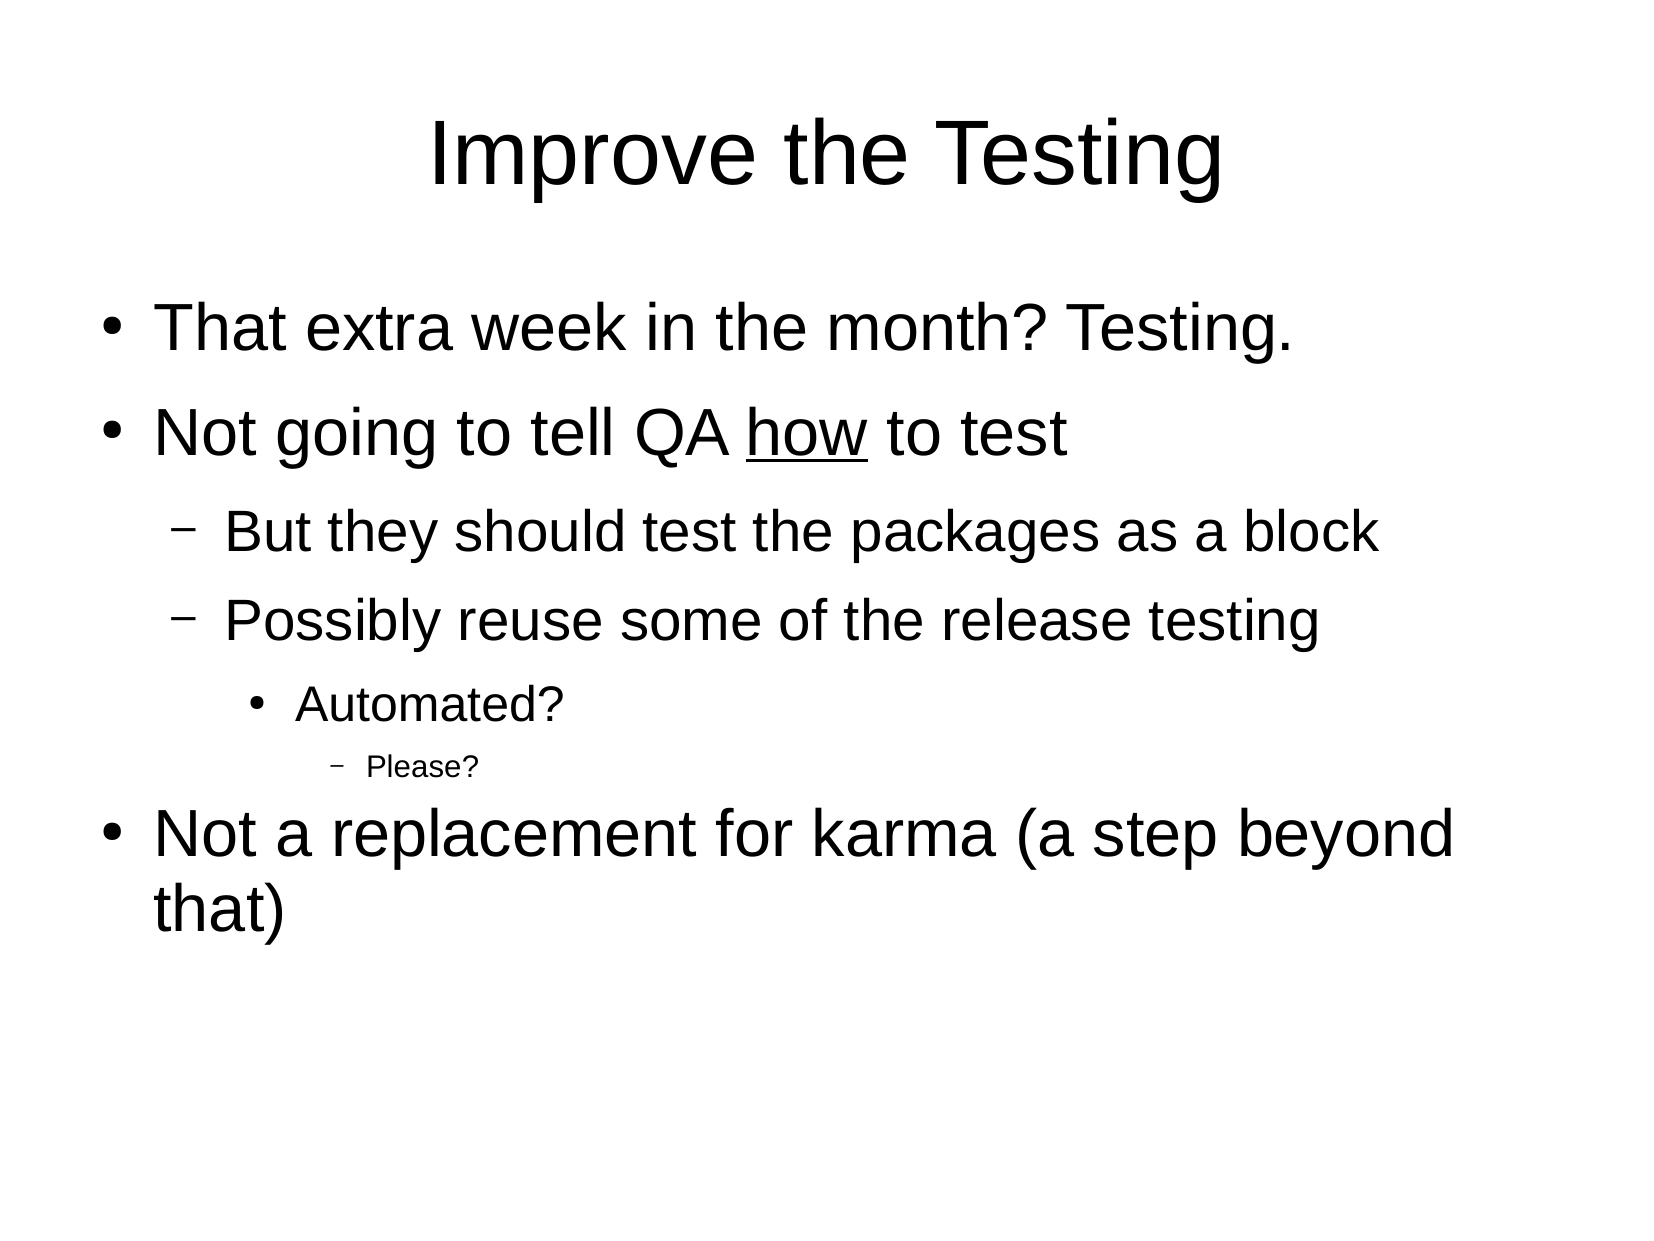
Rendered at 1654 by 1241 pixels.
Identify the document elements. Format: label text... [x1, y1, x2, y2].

list That extra week in the month? Testing. Not going to tell QA how to test But they should test the packages as a block Possibly reuse some of the release testing Automated? Please? Not a replacement for karma (a step beyond that) [82, 290, 1571, 1010]
title Improve the Testing [82, 49, 1571, 257]
